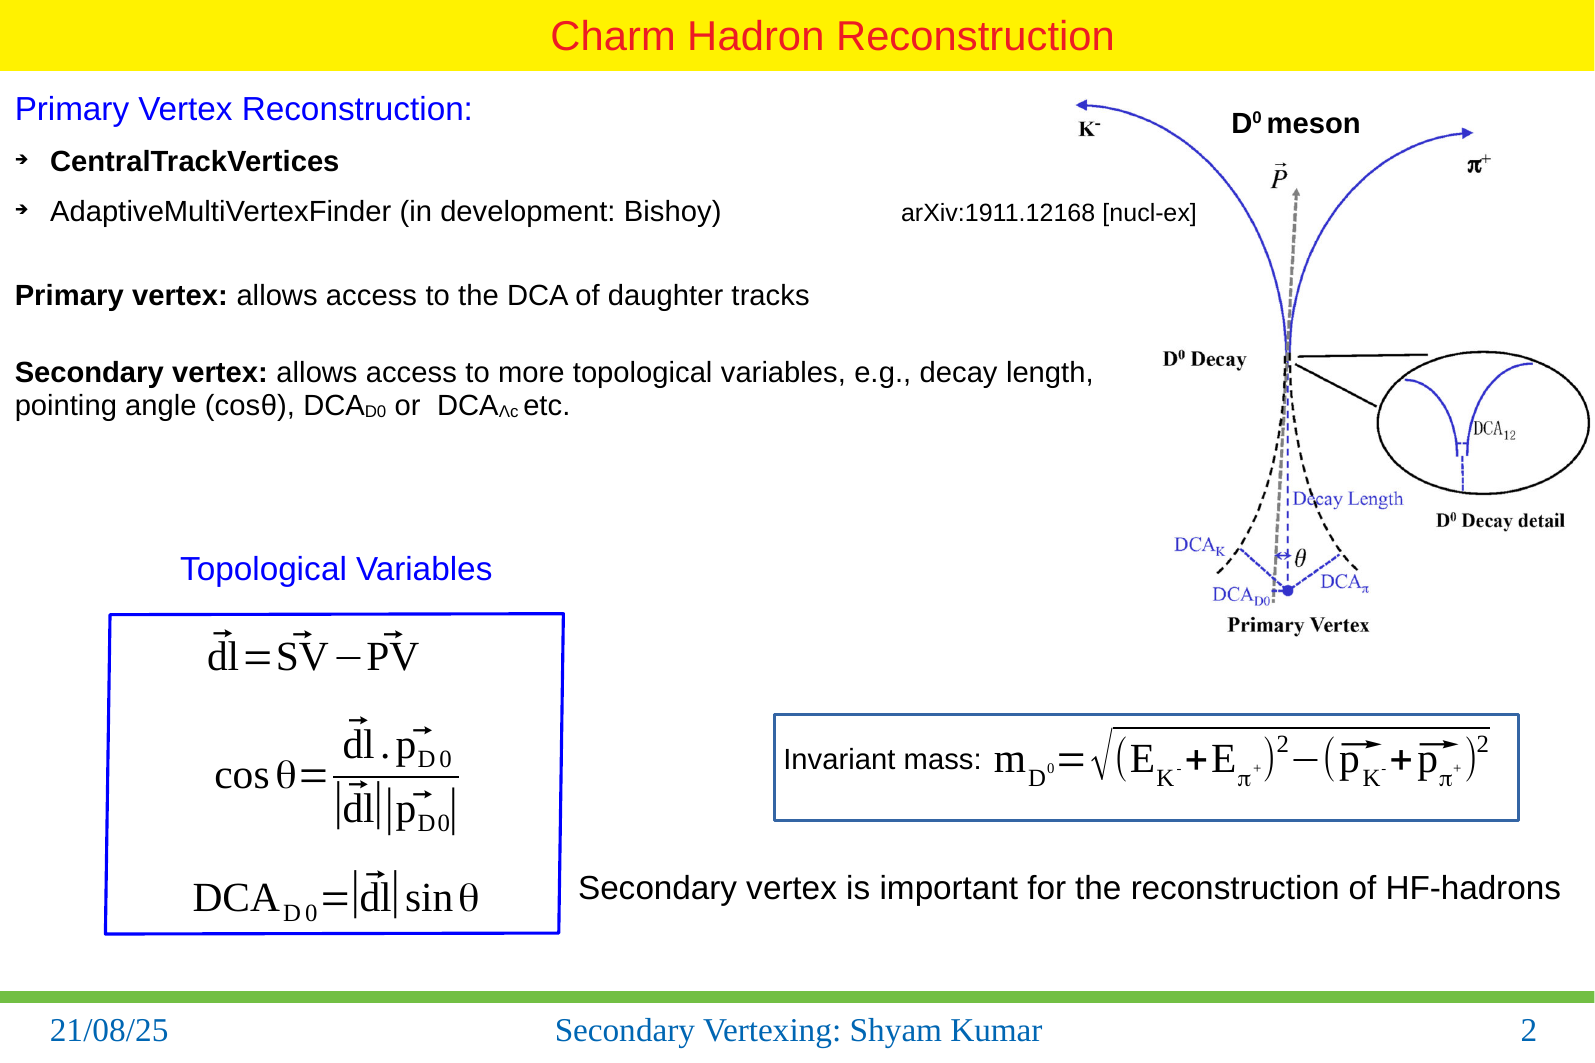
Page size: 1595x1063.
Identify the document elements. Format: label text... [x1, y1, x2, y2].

chart [986, 725, 1496, 792]
chart [208, 714, 469, 838]
chart [200, 626, 428, 680]
text_box Secondary vertex is important for the reconstruction of HF-hadrons [563, 862, 1595, 952]
text_box Topological Variables [41, 543, 632, 624]
title Charm Hadron Reconstruction [0, 0, 1595, 71]
text_box arXiv:1911.12168 [nucl-ex] [886, 191, 1359, 249]
picture [1074, 98, 1591, 638]
text_box Topological Variables [112, 616, 561, 624]
chart [186, 868, 487, 927]
text_box Invariant mass: [776, 735, 1312, 784]
text_box Secondary vertex: allows access to more topological variables, e.g., decay length, pointing angle (cosθ), DCAD0 or DCAΛc etc. [0, 348, 1123, 448]
text_box Primary Vertex Reconstruction: CentralTrackVertices AdaptiveMultiVertexFinder (in development: Bishoy) [0, 82, 922, 271]
text_box Primary vertex: allows access to the DCA of daughter tracks [0, 271, 1123, 348]
text_box D0 meson [1216, 99, 1394, 147]
